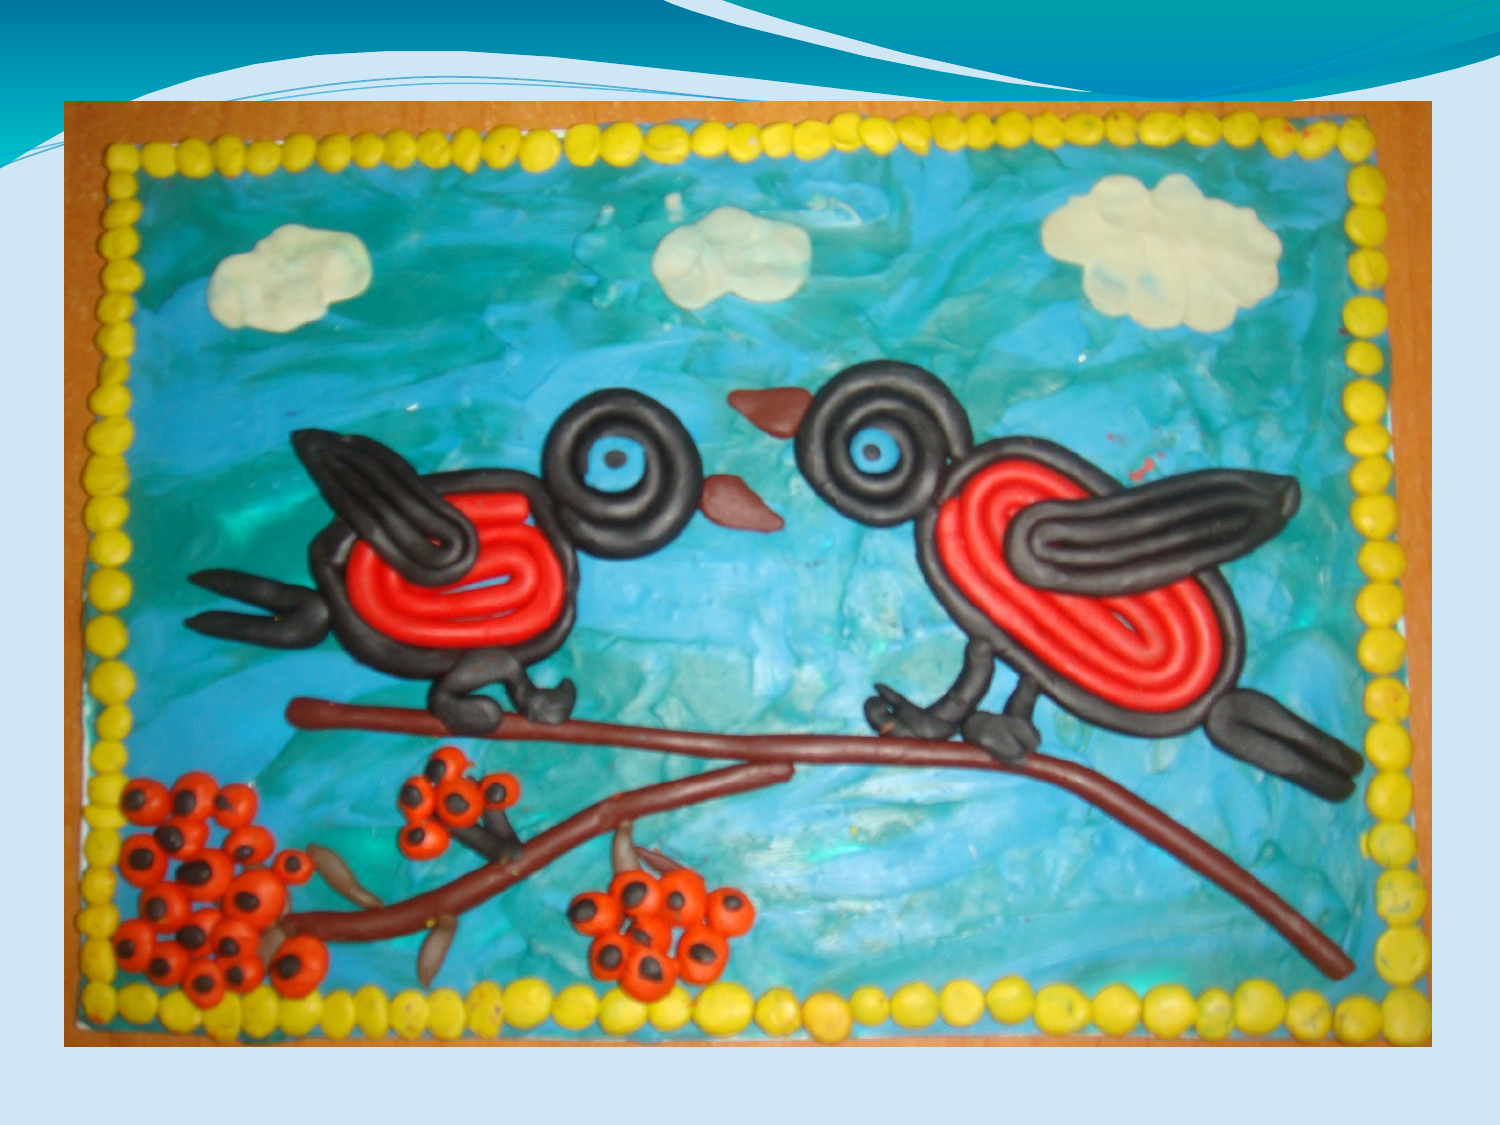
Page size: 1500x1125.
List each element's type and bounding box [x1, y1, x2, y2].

picture [64, 100, 1432, 1047]
